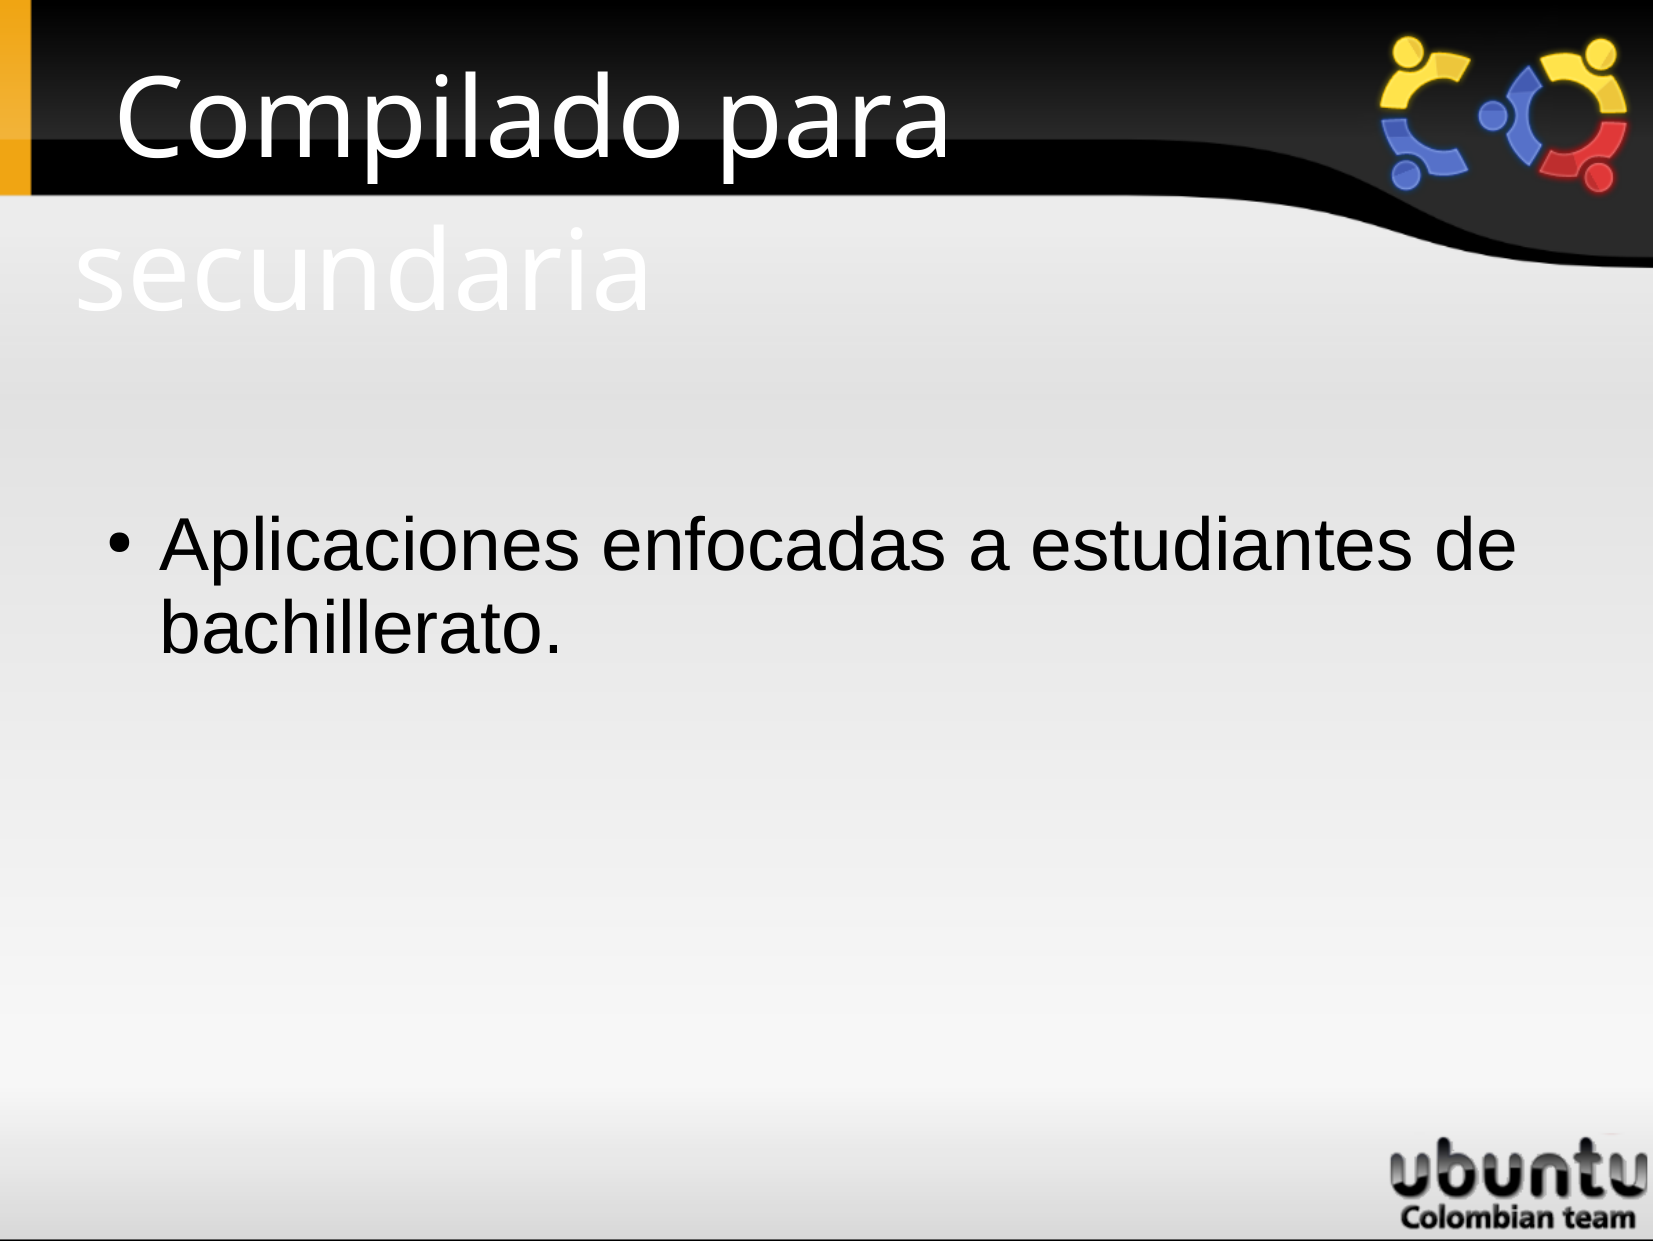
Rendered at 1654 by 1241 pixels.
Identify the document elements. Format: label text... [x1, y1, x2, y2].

picture [0, 0, 1653, 1241]
text_box Compilado para secundaria [59, 29, 1447, 178]
list Aplicaciones enfocadas a estudiantes de bachillerato. [88, 501, 1577, 950]
